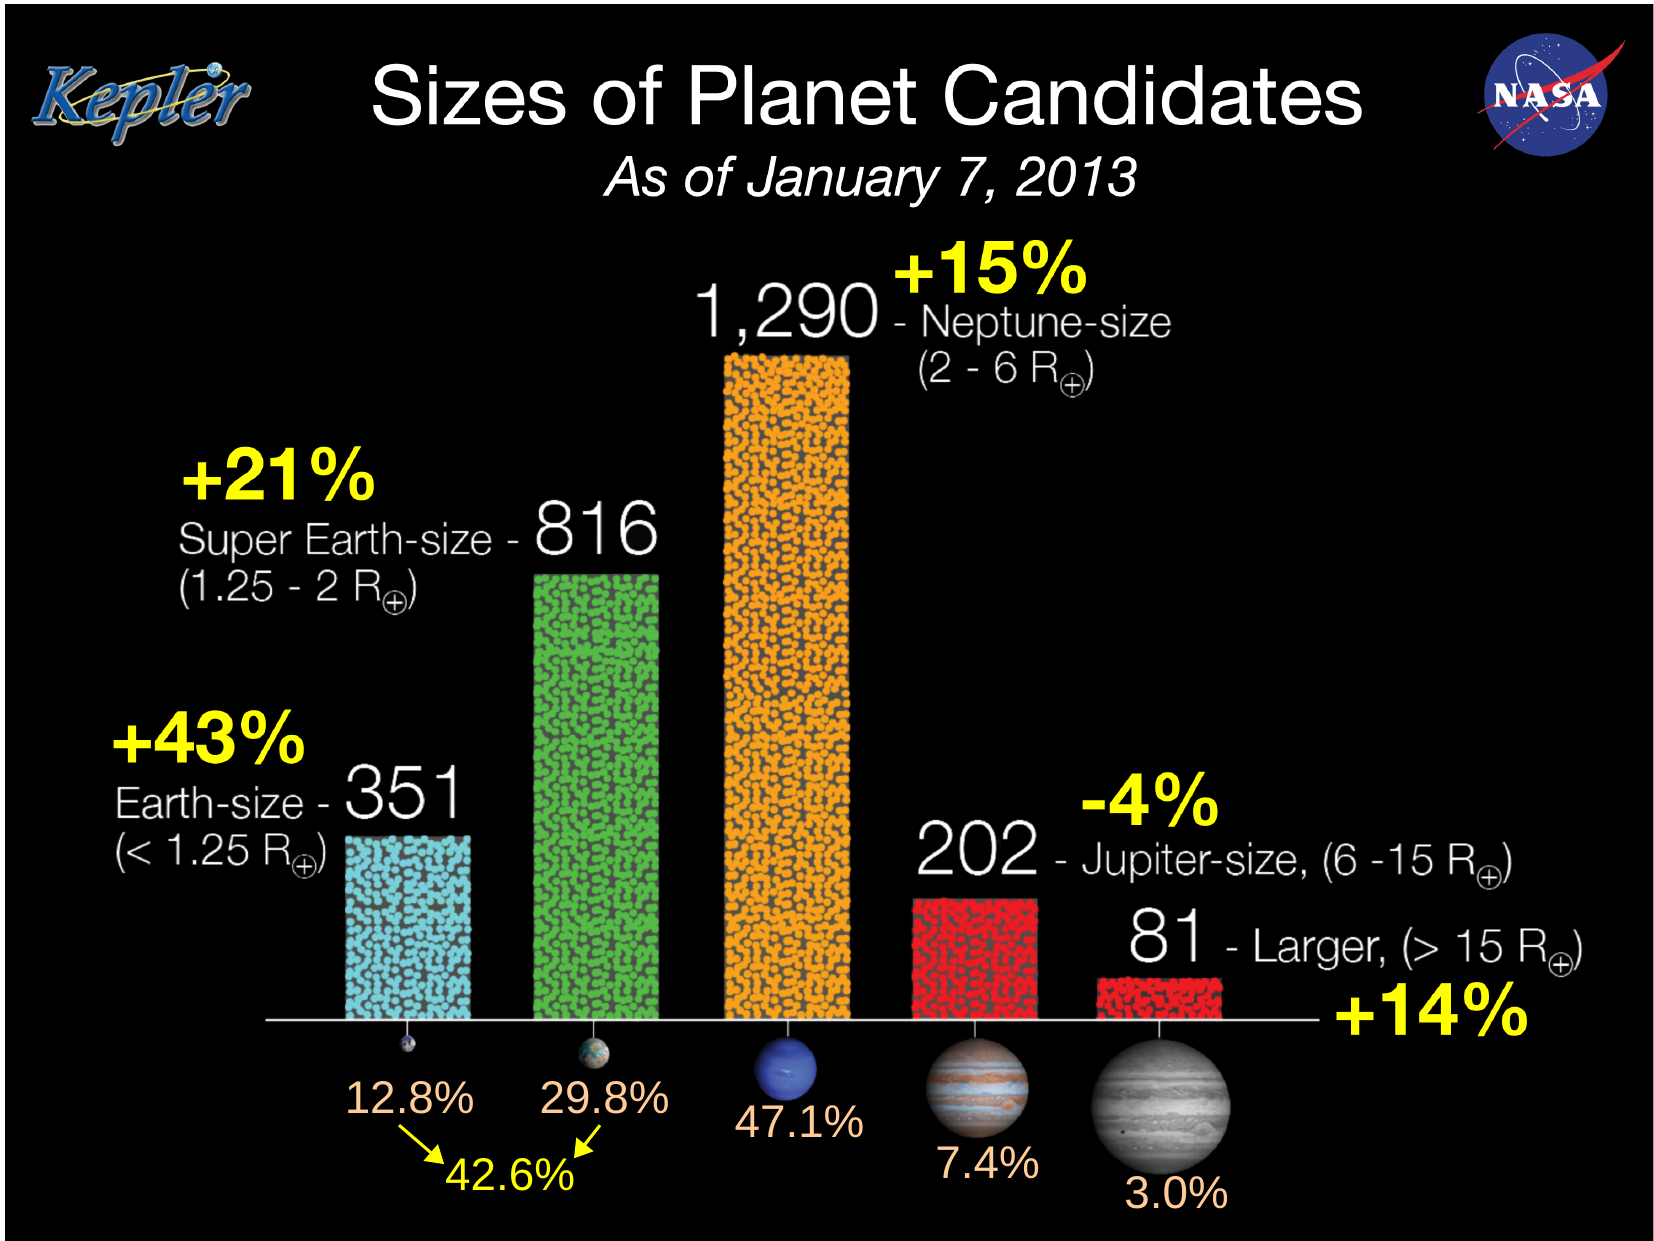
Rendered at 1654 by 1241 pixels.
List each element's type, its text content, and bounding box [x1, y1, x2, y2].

text_box 3.0% [1109, 1159, 1305, 1226]
text_box 47.1% [719, 1088, 915, 1155]
text_box 42.6% [430, 1141, 626, 1208]
text_box 7.4% [920, 1130, 1116, 1197]
text_box 12.8% [330, 1065, 524, 1132]
picture [5, 4, 1654, 1241]
text_box 29.8% [524, 1065, 720, 1132]
